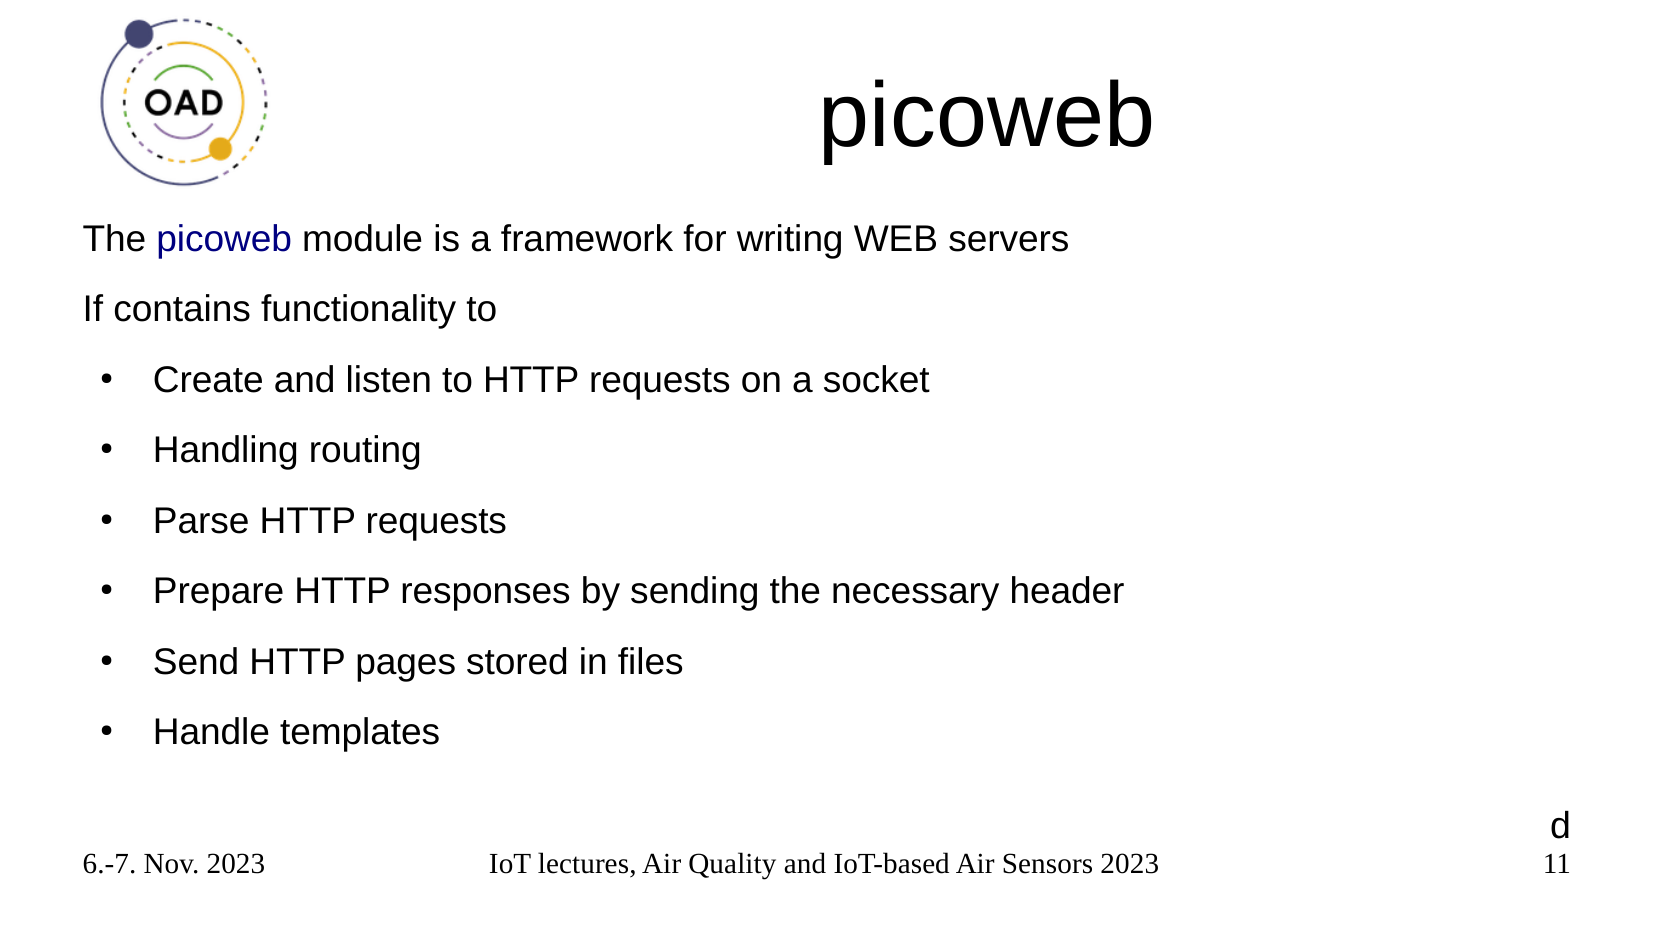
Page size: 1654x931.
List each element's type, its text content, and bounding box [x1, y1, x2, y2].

list The picoweb module is a framework for writing WEB servers If contains functionality to Create and listen to HTTP requests on a socket Handling routing Parse HTTP requests Prepare HTTP responses by sending the necessary header Send HTTP pages stored in files Handle templates [82, 217, 1571, 758]
text_box d [1535, 797, 1586, 855]
picture [59, 4, 303, 207]
title picoweb [403, 37, 1571, 193]
